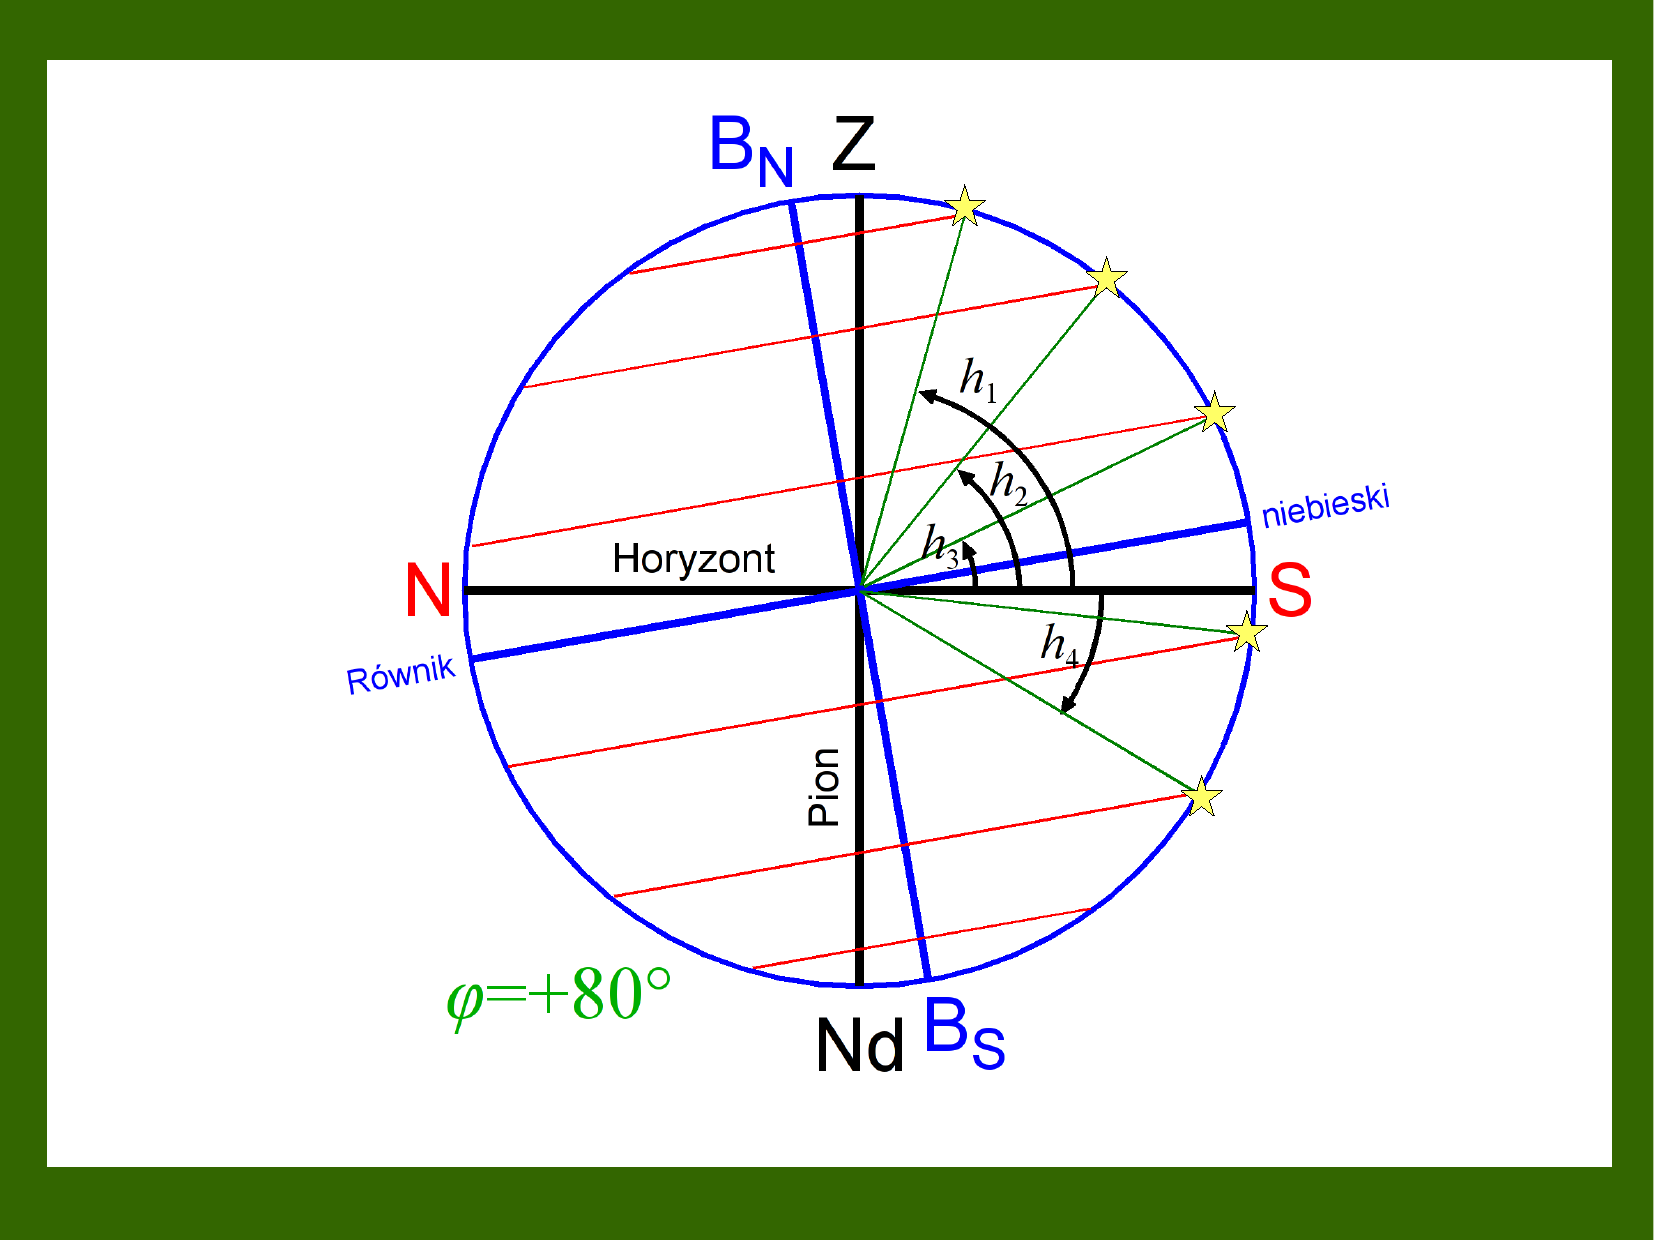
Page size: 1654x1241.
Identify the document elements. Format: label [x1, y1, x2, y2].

text_box [1181, 775, 1223, 816]
text_box [1226, 610, 1268, 652]
picture [47, 60, 1612, 1168]
text_box [1086, 256, 1128, 298]
text_box [944, 184, 986, 226]
text_box [1194, 390, 1236, 432]
